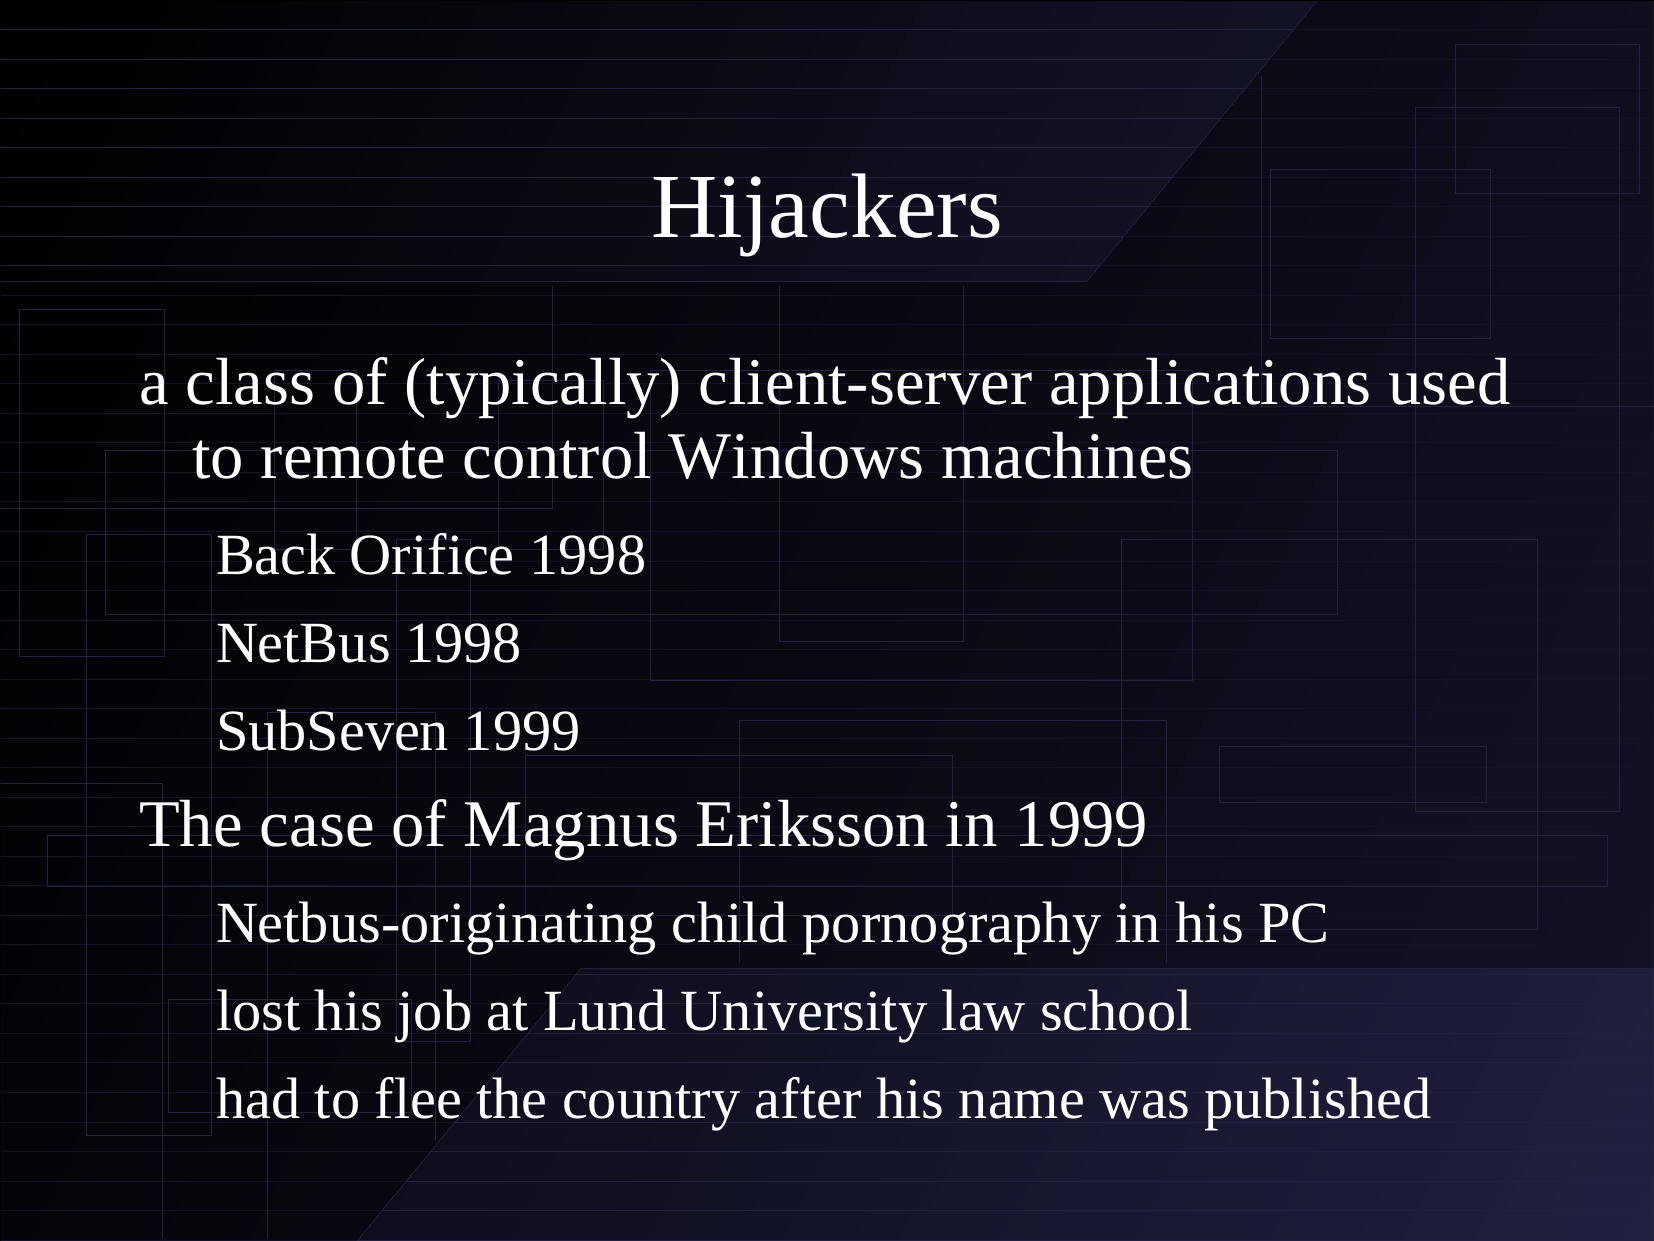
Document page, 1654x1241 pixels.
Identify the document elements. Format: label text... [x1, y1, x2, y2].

title Hijackers [121, 102, 1534, 311]
list a class of (typically) client-server applications used to remote control Windows machines Back Orifice 1998 NetBus 1998 SubSeven 1999 The case of Magnus Eriksson in 1999 Netbus-originating child pornography in his PC lost his job at Lund University law school had to flee the country after his name was published [121, 344, 1534, 1132]
